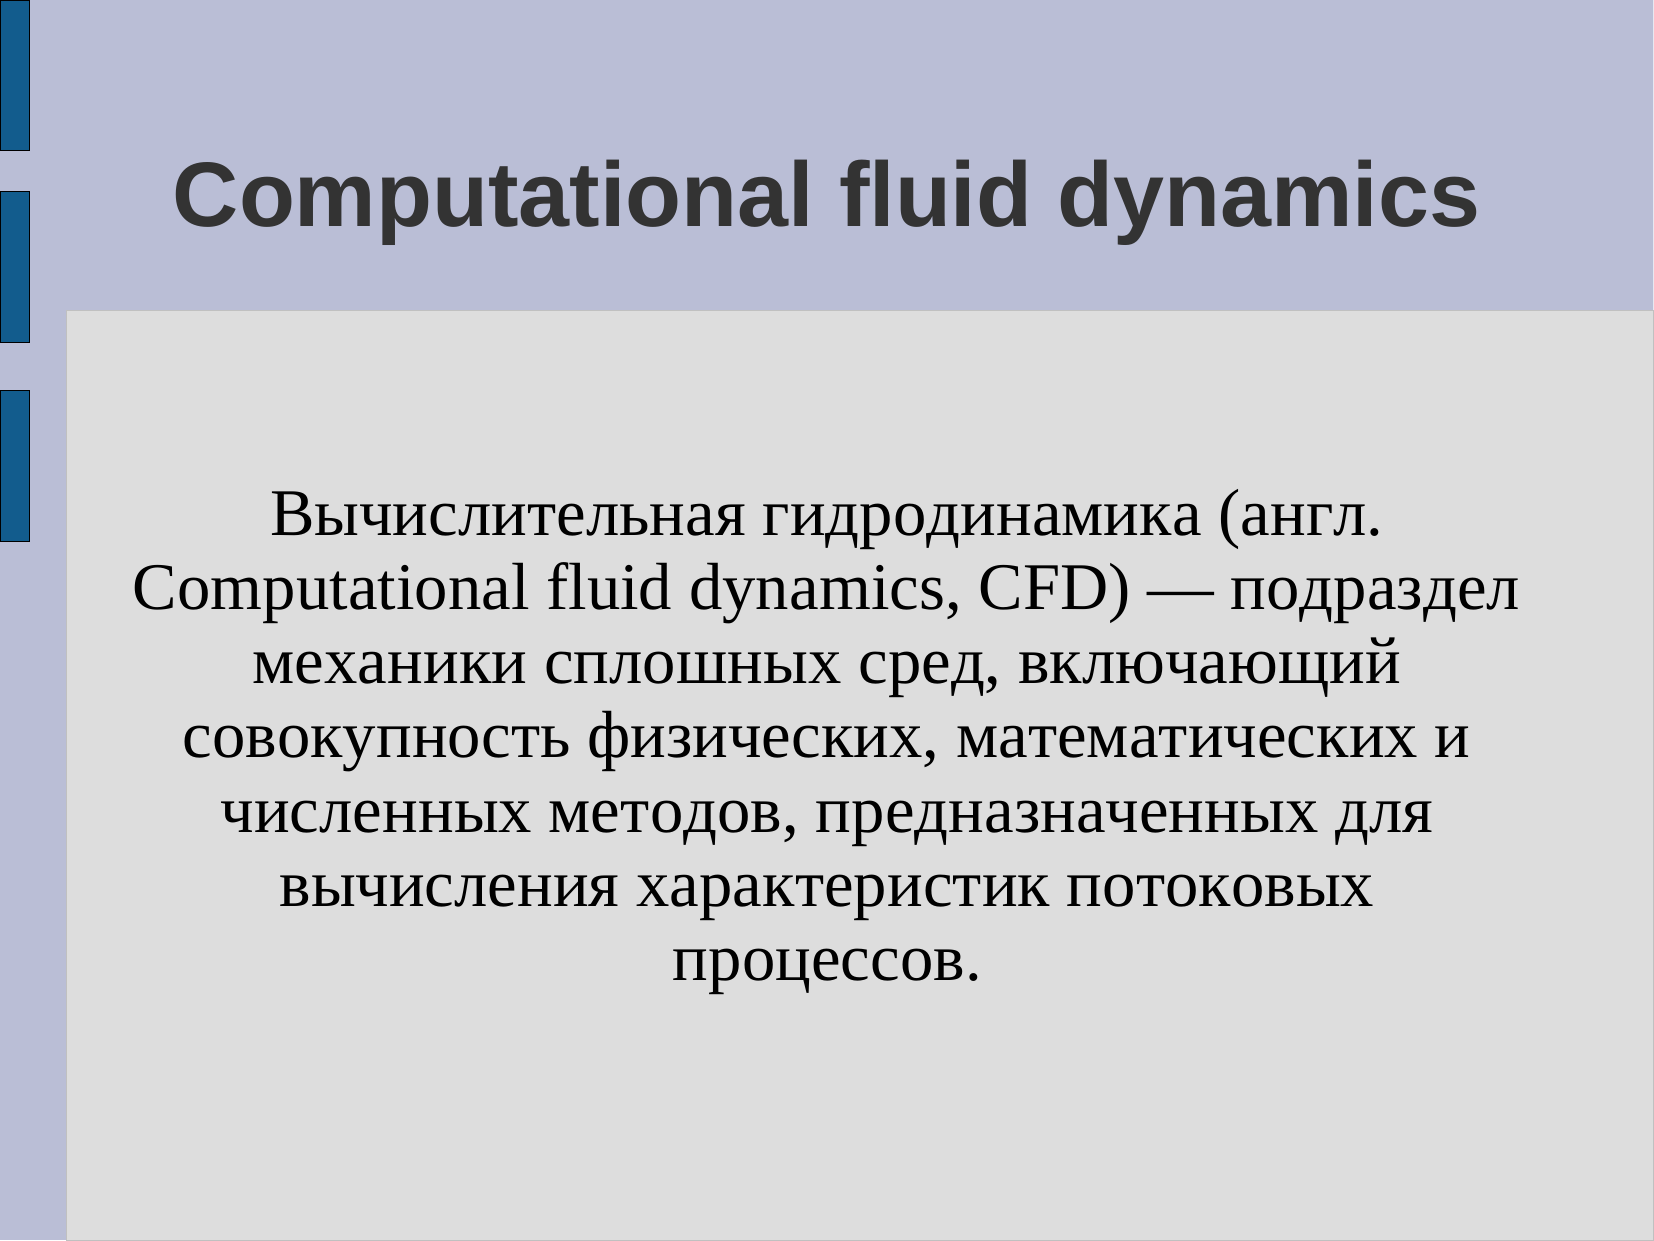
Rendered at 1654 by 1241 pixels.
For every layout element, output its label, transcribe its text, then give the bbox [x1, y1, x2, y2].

title Computational fluid dynamics [121, 98, 1534, 291]
subtitle Вычислительная гидродинамика (англ. Computational fluid dynamics, CFD) — подраздел механики сплошных сред, включающий совокупность физических, математических и численных методов, предназначенных для вычисления характеристик потоковых процессов. [121, 344, 1534, 1127]
